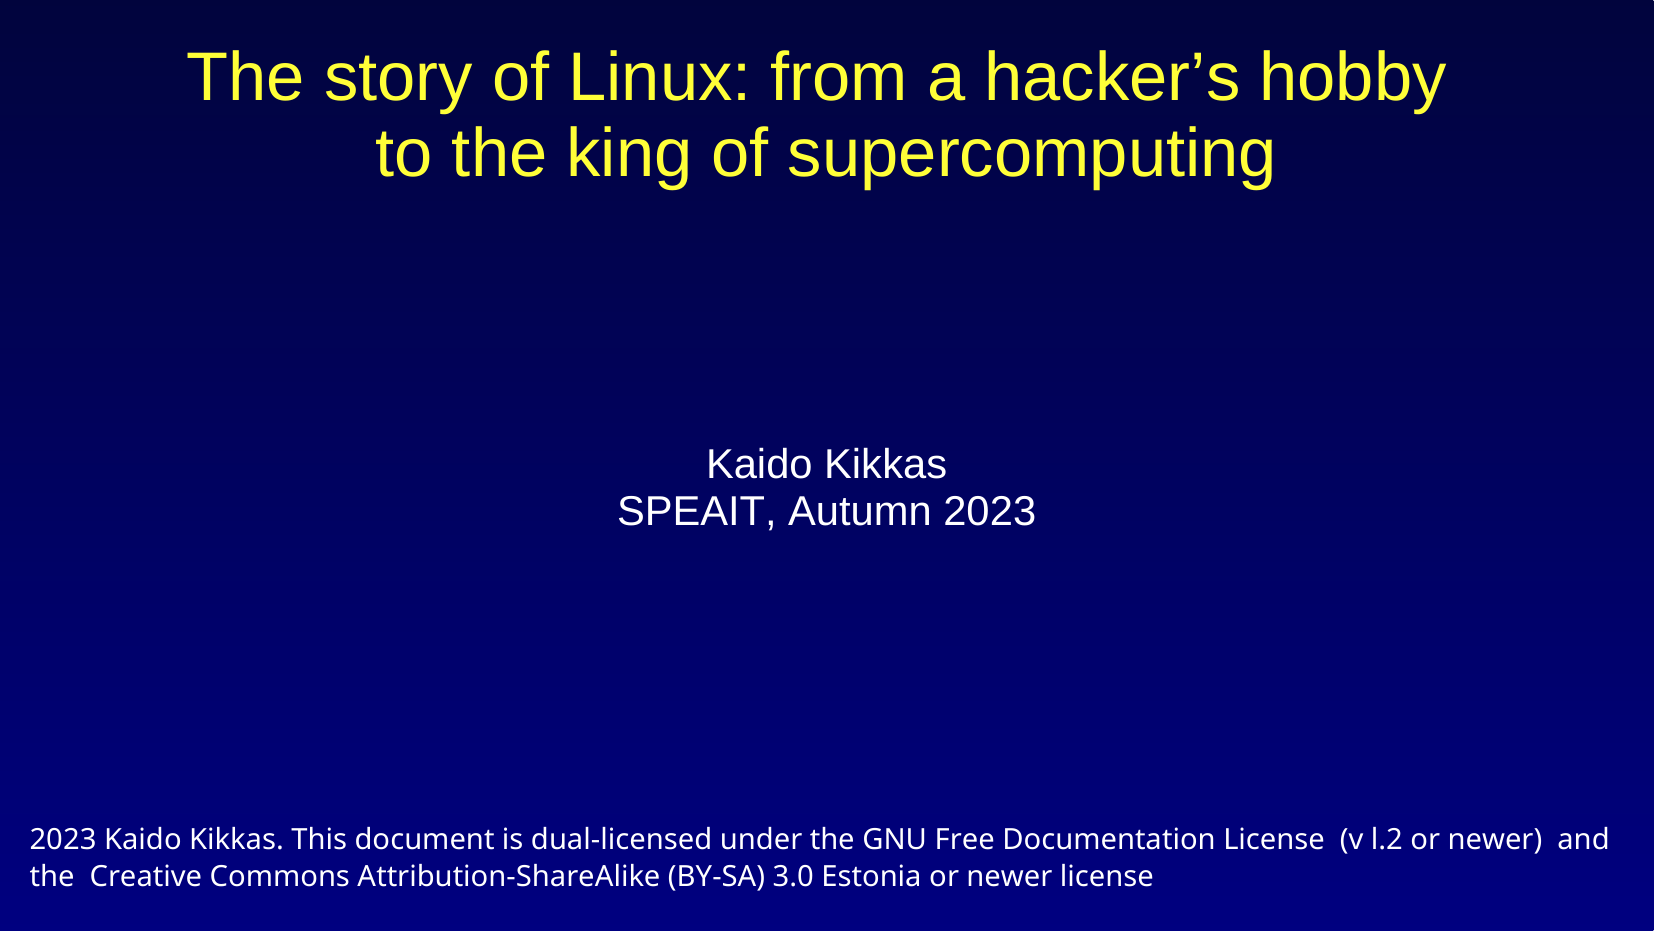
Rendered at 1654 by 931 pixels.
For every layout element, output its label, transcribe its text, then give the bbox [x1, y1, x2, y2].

title The story of Linux: from a hacker’s hobby to the king of supercomputing [82, 37, 1571, 193]
text_box 2023 Kaido Kikkas. This document is dual-licensed under the GNU Free Documentation License (v l.2 or newer) and the Creative Commons Attribution-ShareAlike (BY-SA) 3.0 Estonia or newer license [29, 819, 1631, 895]
subtitle Kaido Kikkas SPEAIT, Autumn 2023 [82, 217, 1571, 758]
